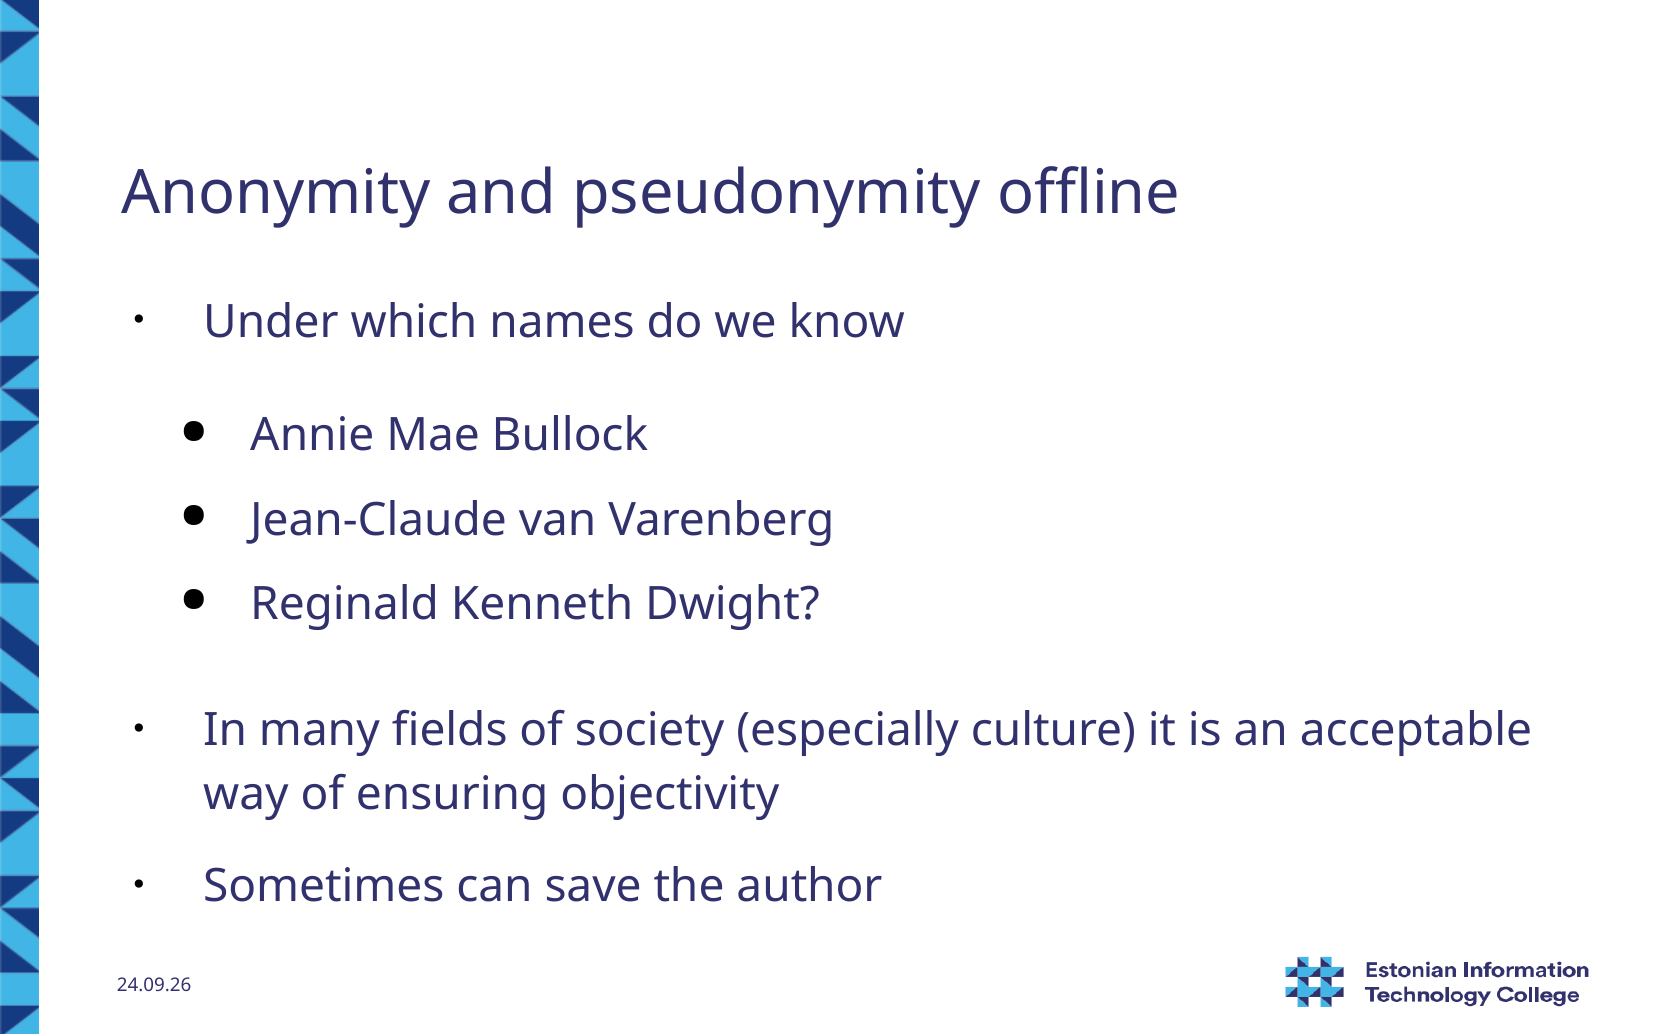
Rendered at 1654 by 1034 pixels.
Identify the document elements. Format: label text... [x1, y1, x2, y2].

title Anonymity and pseudonymity offline [121, 103, 1534, 276]
list Under which names do we know Annie Mae Bullock Jean-Claude van Varenberg Reginald Kenneth Dwight? In many fields of society (especially culture) it is an acceptable way of ensuring objectivity Sometimes can save the author [121, 287, 1534, 939]
